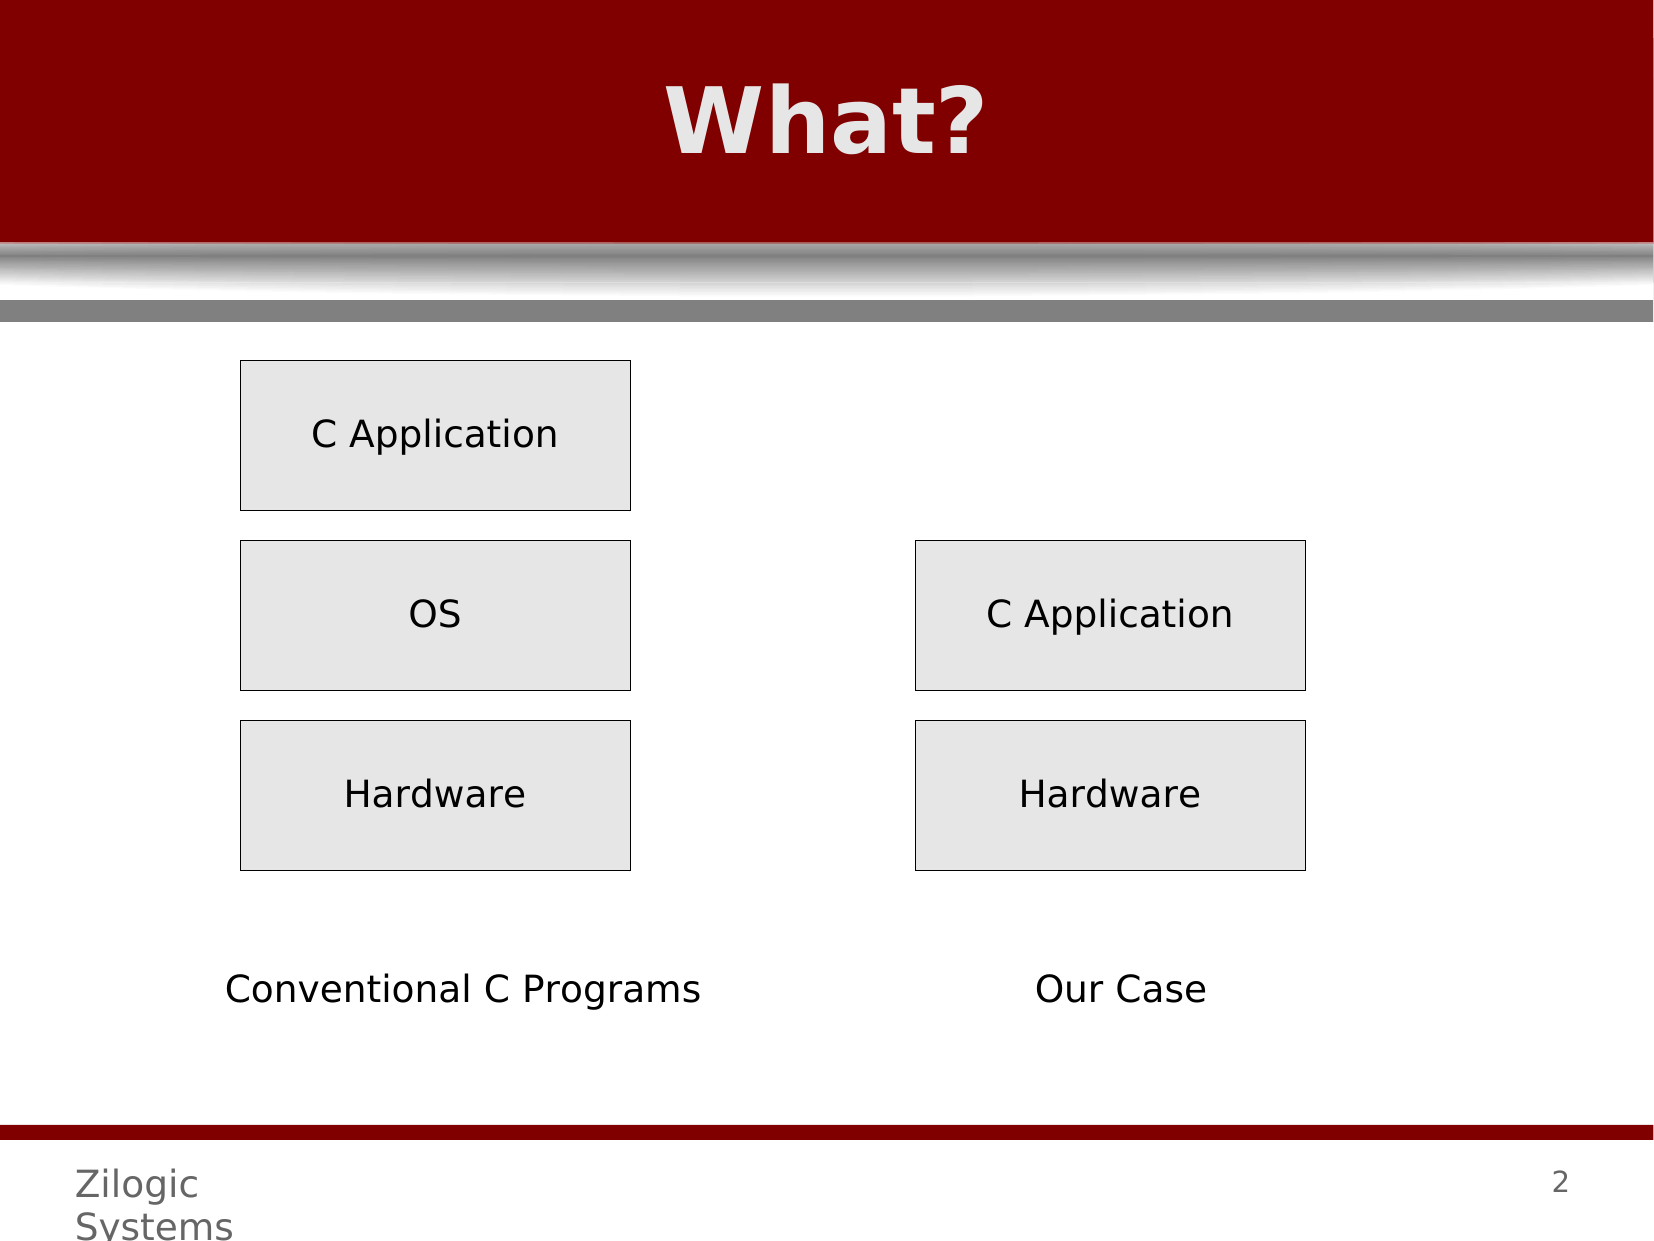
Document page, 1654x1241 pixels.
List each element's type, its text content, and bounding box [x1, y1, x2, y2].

text_box Our Case [1020, 960, 1591, 1019]
text_box Hardware [915, 720, 1306, 871]
text_box Hardware [240, 720, 631, 871]
text_box C Application [240, 360, 631, 511]
text_box C Application [915, 540, 1306, 691]
text_box Conventional C Programs [210, 960, 781, 1019]
text_box OS [240, 540, 631, 691]
title What? [82, 18, 1571, 226]
